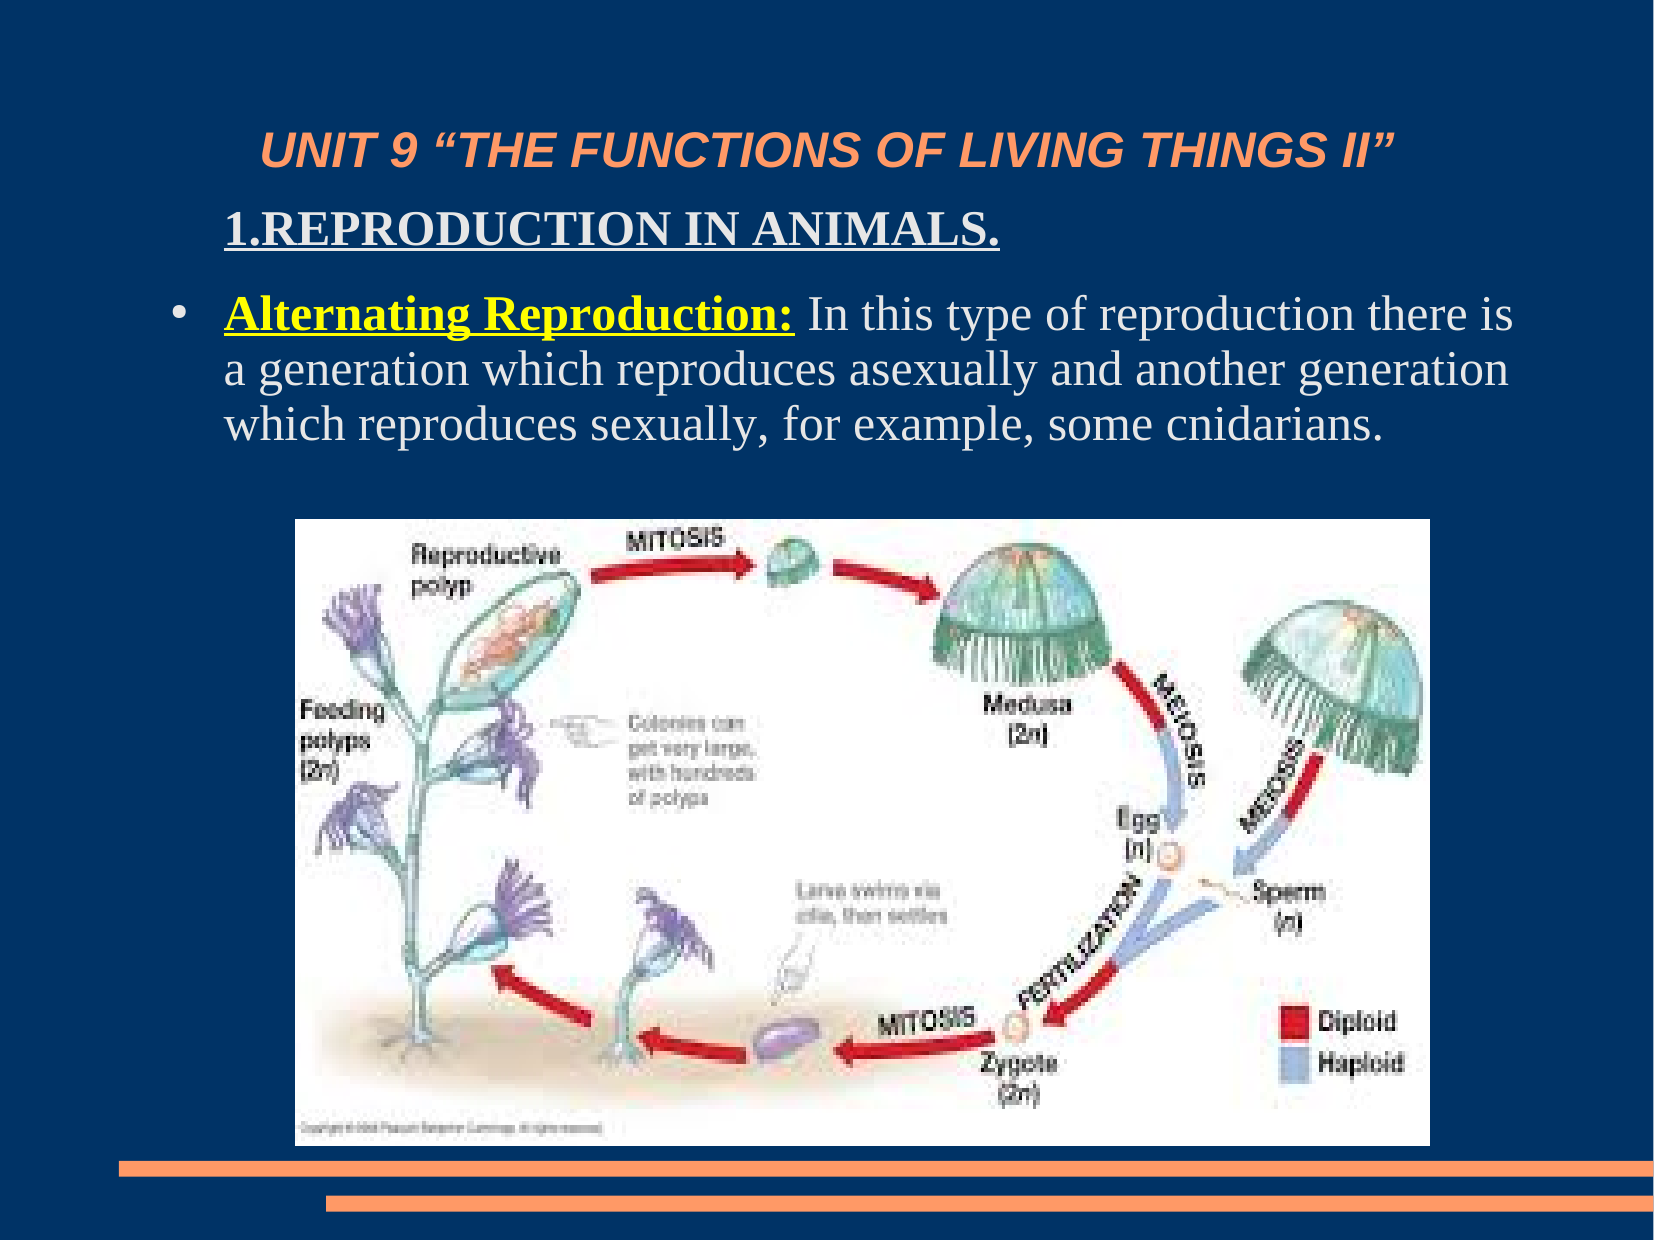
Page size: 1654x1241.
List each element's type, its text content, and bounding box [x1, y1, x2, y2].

picture [295, 519, 1430, 1146]
title UNIT 9 “THE FUNCTIONS OF LIVING THINGS II” [121, 46, 1534, 254]
list 1.REPRODUCTION IN ANIMALS. Alternating Reproduction: In this type of reproduction there is a generation which reproduces asexually and another generation which reproduces sexually, for example, some cnidarians. [152, 200, 1534, 983]
